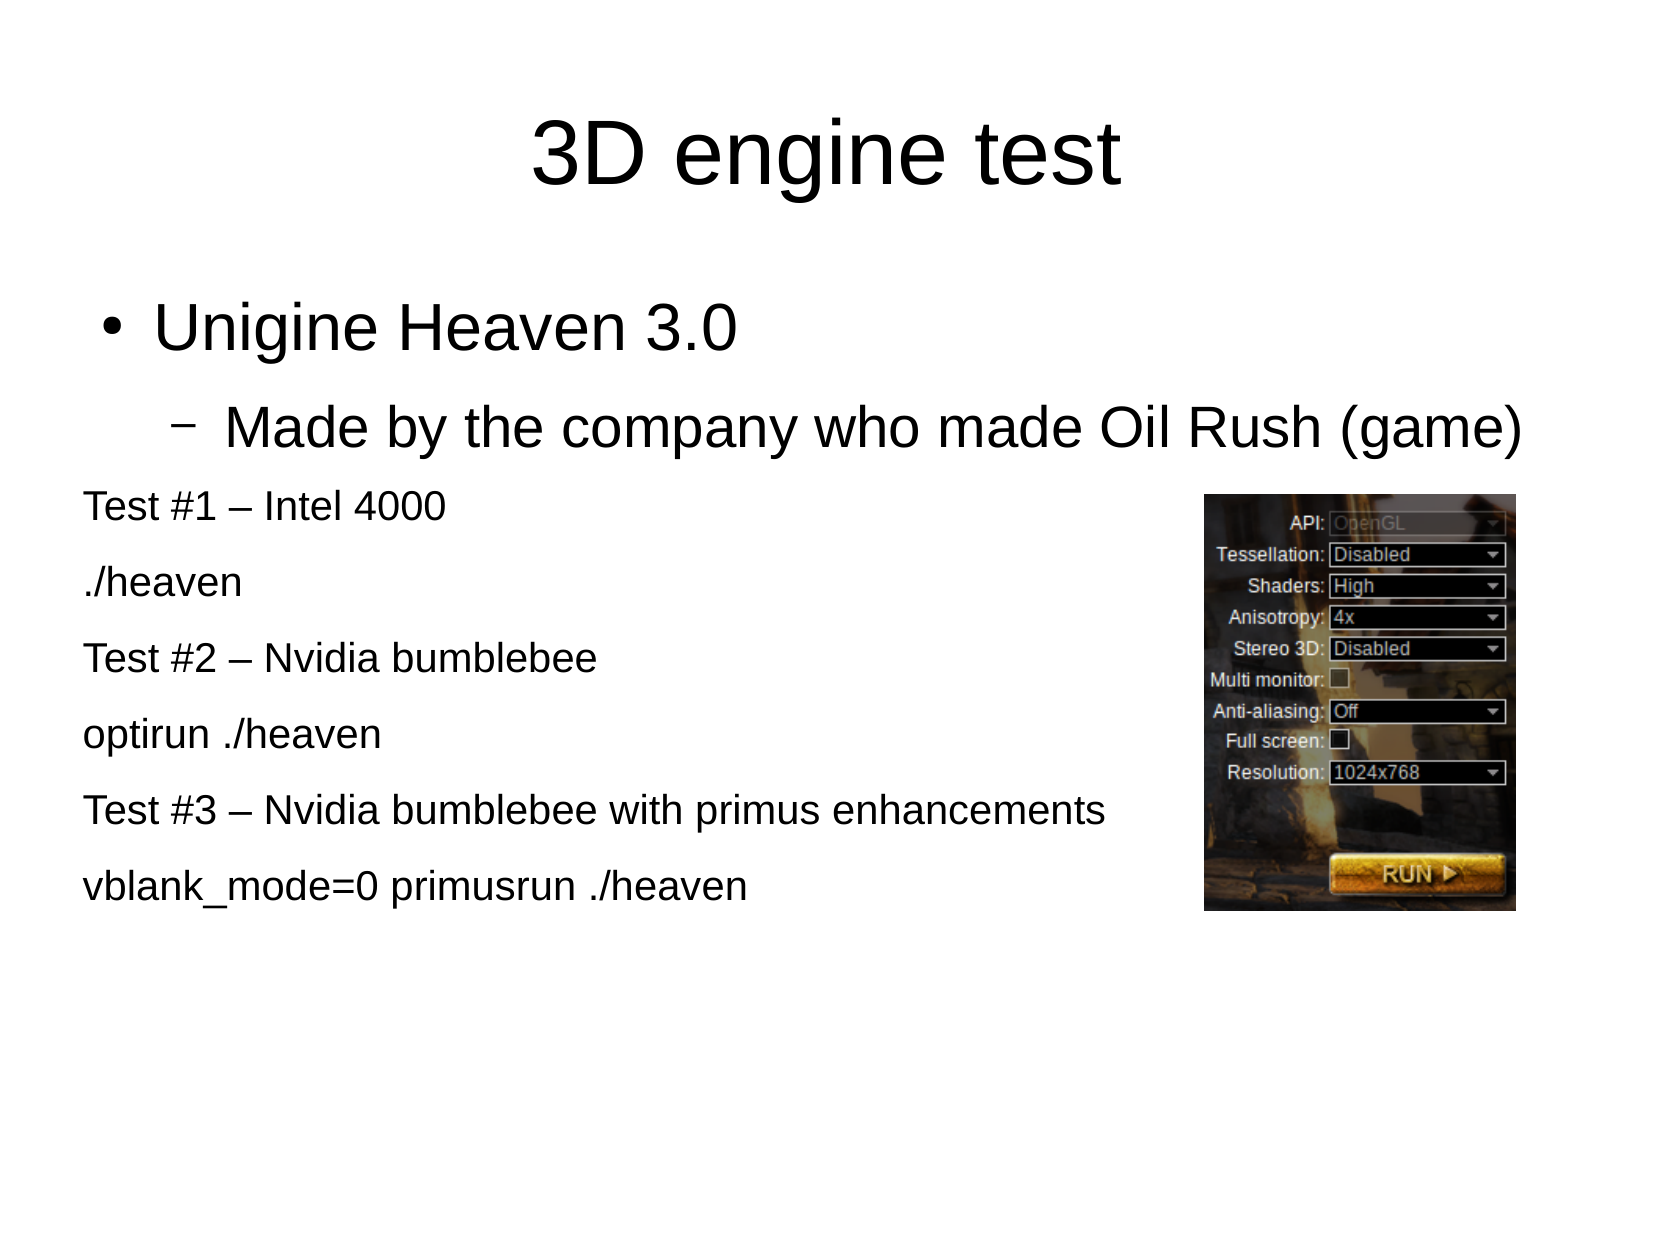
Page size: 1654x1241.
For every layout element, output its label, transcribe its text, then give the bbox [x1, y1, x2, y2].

title 3D engine test [82, 49, 1571, 257]
picture [1204, 494, 1516, 911]
list Unigine Heaven 3.0 Made by the company who made Oil Rush (game) Test #1 – Intel 4000 ./heaven Test #2 – Nvidia bumblebee optirun ./heaven Test #3 – Nvidia bumblebee with primus enhancements vblank_mode=0 primusrun ./heaven [82, 290, 1538, 1010]
